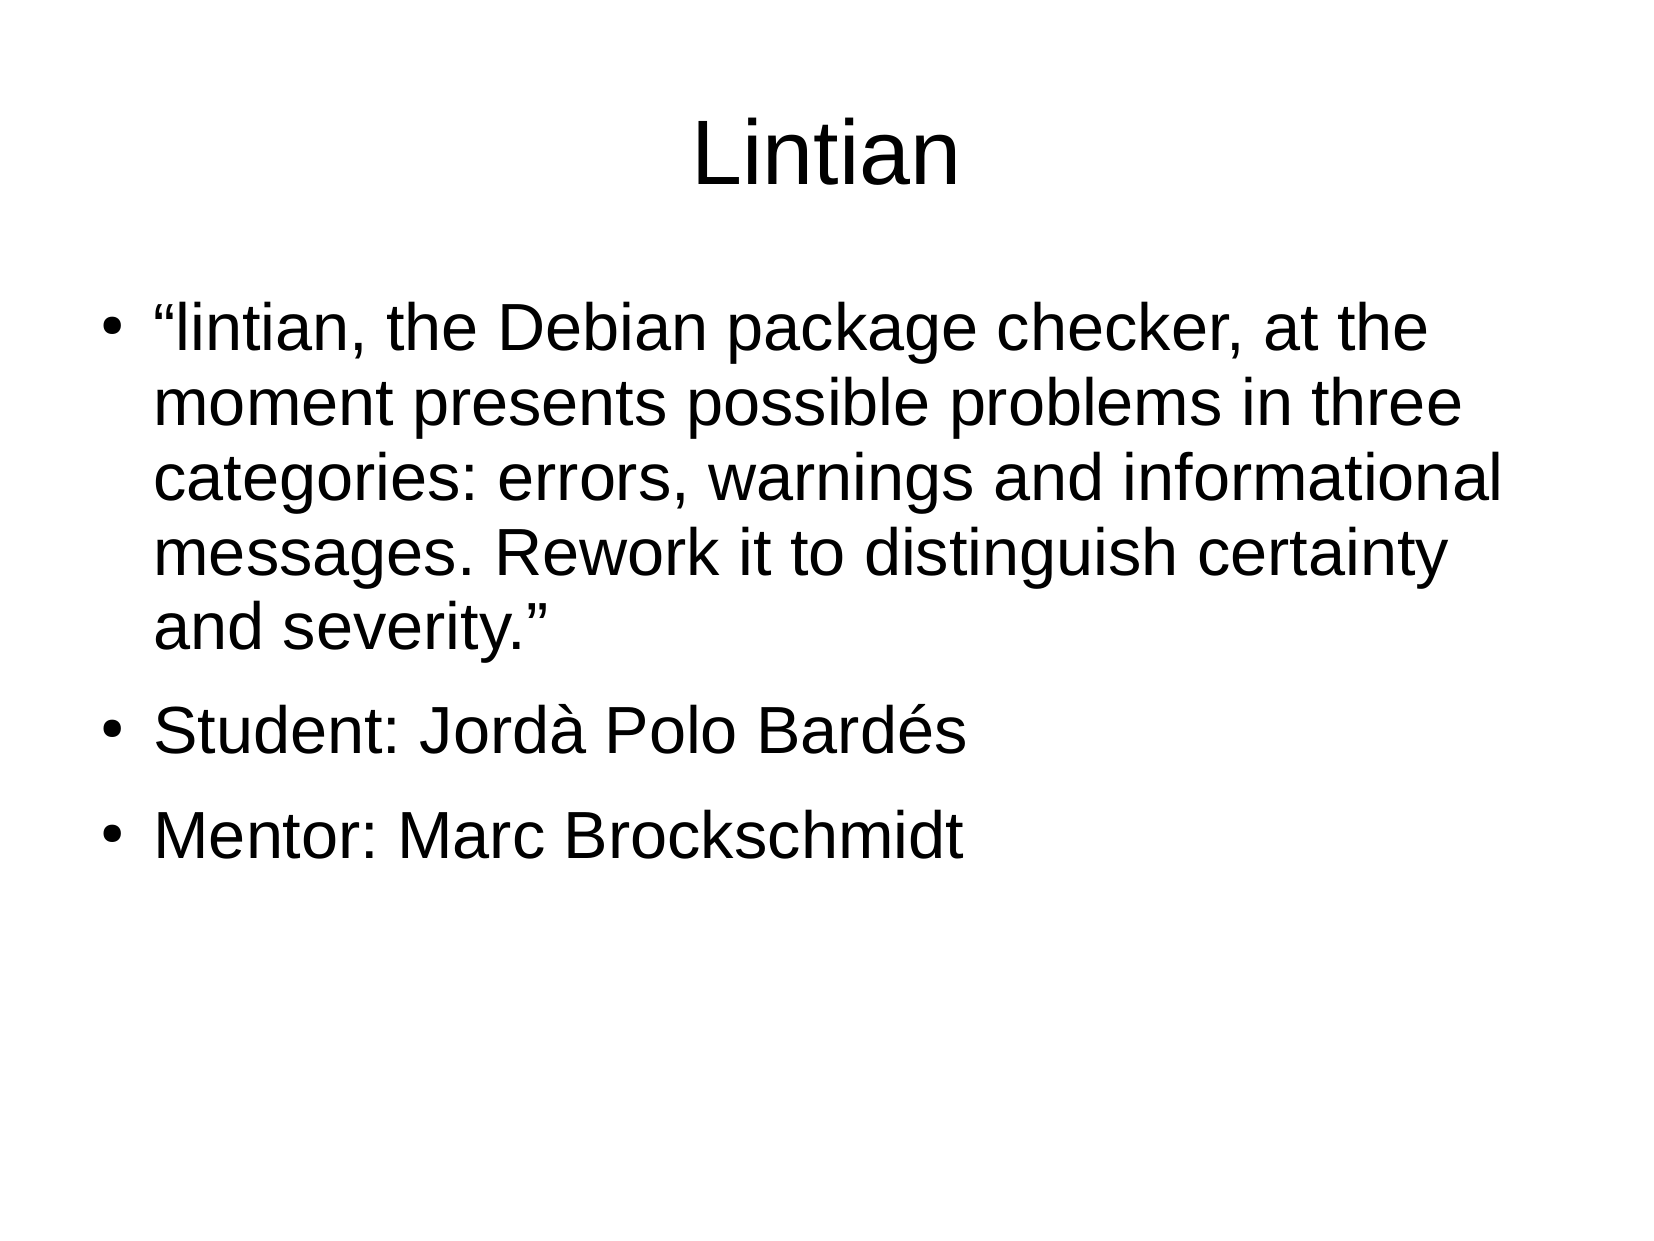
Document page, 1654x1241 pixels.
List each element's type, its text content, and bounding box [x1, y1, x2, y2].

title Lintian [82, 49, 1571, 257]
list “lintian, the Debian package checker, at the moment presents possible problems in three categories: errors, warnings and informational messages. Rework it to distinguish certainty and severity.” Student: Jordà Polo Bardés Mentor: Marc Brockschmidt [82, 290, 1571, 1109]
